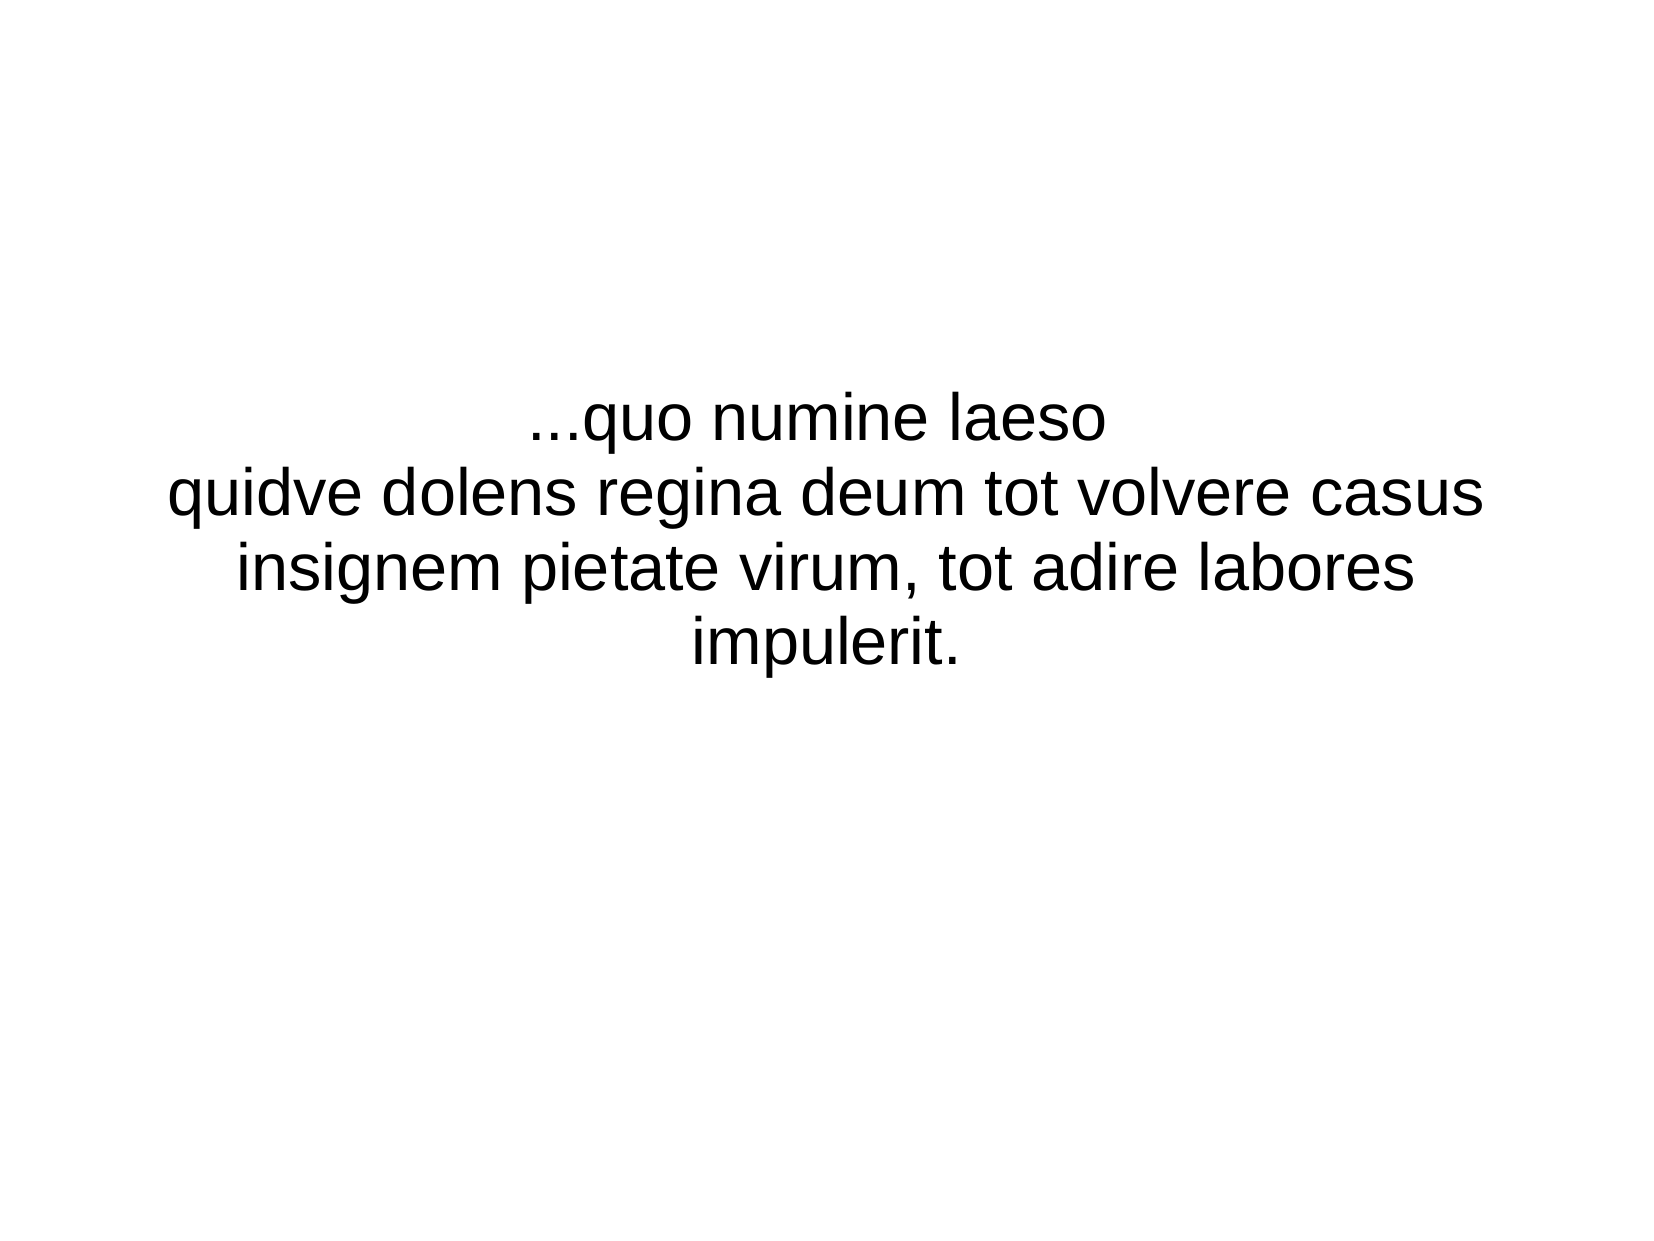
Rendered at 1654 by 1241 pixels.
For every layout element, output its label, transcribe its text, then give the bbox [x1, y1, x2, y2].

subtitle ...quo numine laeso quidve dolens regina deum tot volvere casus insignem pietate virum, tot adire labores impulerit. [82, 49, 1571, 1010]
